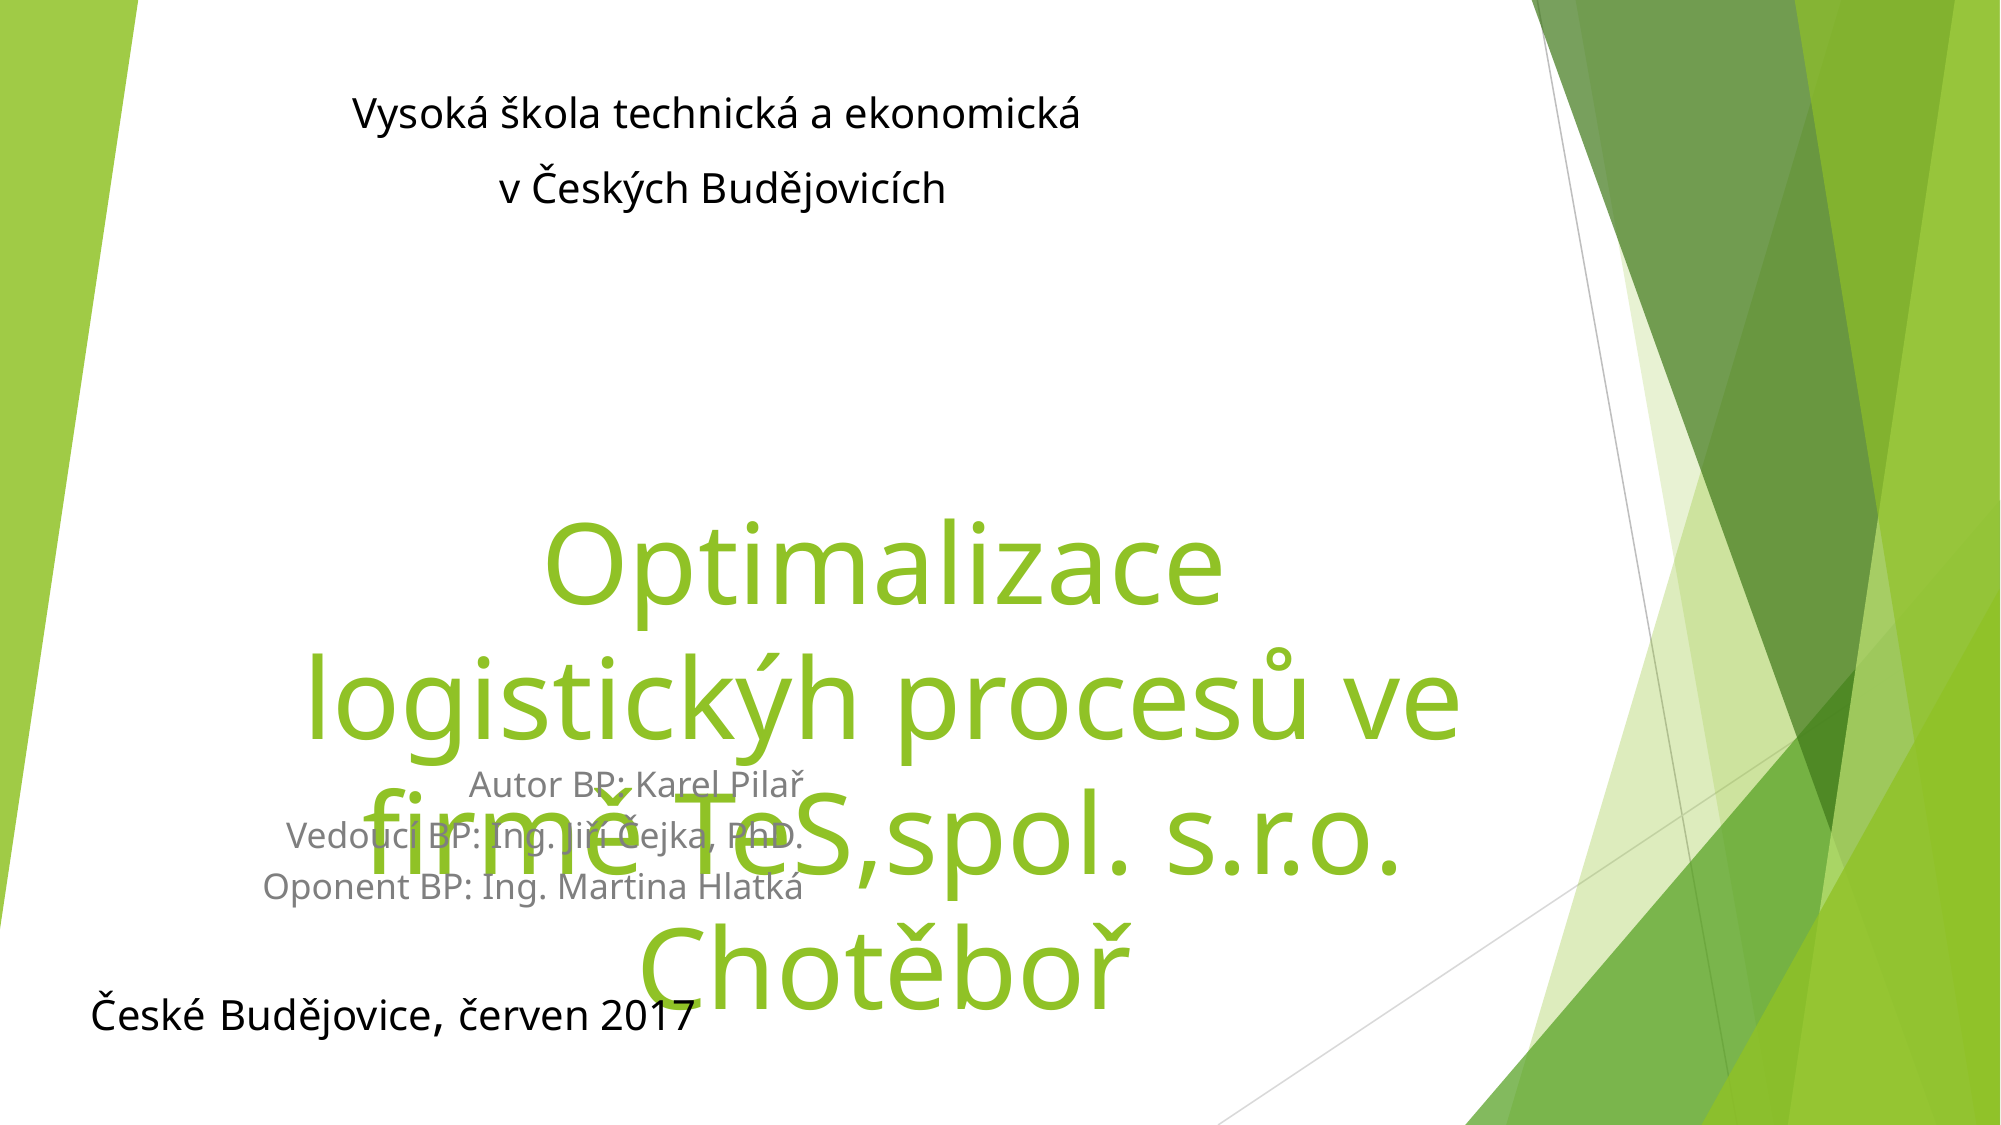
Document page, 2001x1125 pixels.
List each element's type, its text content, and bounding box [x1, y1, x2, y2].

text_box Vysoká škola technická a ekonomická v Českých Budějovicích [338, 54, 1338, 269]
title Optimalizace logistickýh procesů ve firmě TeS,spol. s.r.o. Chotěboř [247, 484, 1522, 703]
text_box [200, 85, 1476, 356]
subtitle Autor BP: Karel Pilař Vedoucí BP: Ing. Jiří Čejka, PhD. Oponent BP: Ing. Martina Hlatká [247, 703, 1522, 912]
text_box České Budějovice, červen 2017 [75, 973, 920, 1049]
